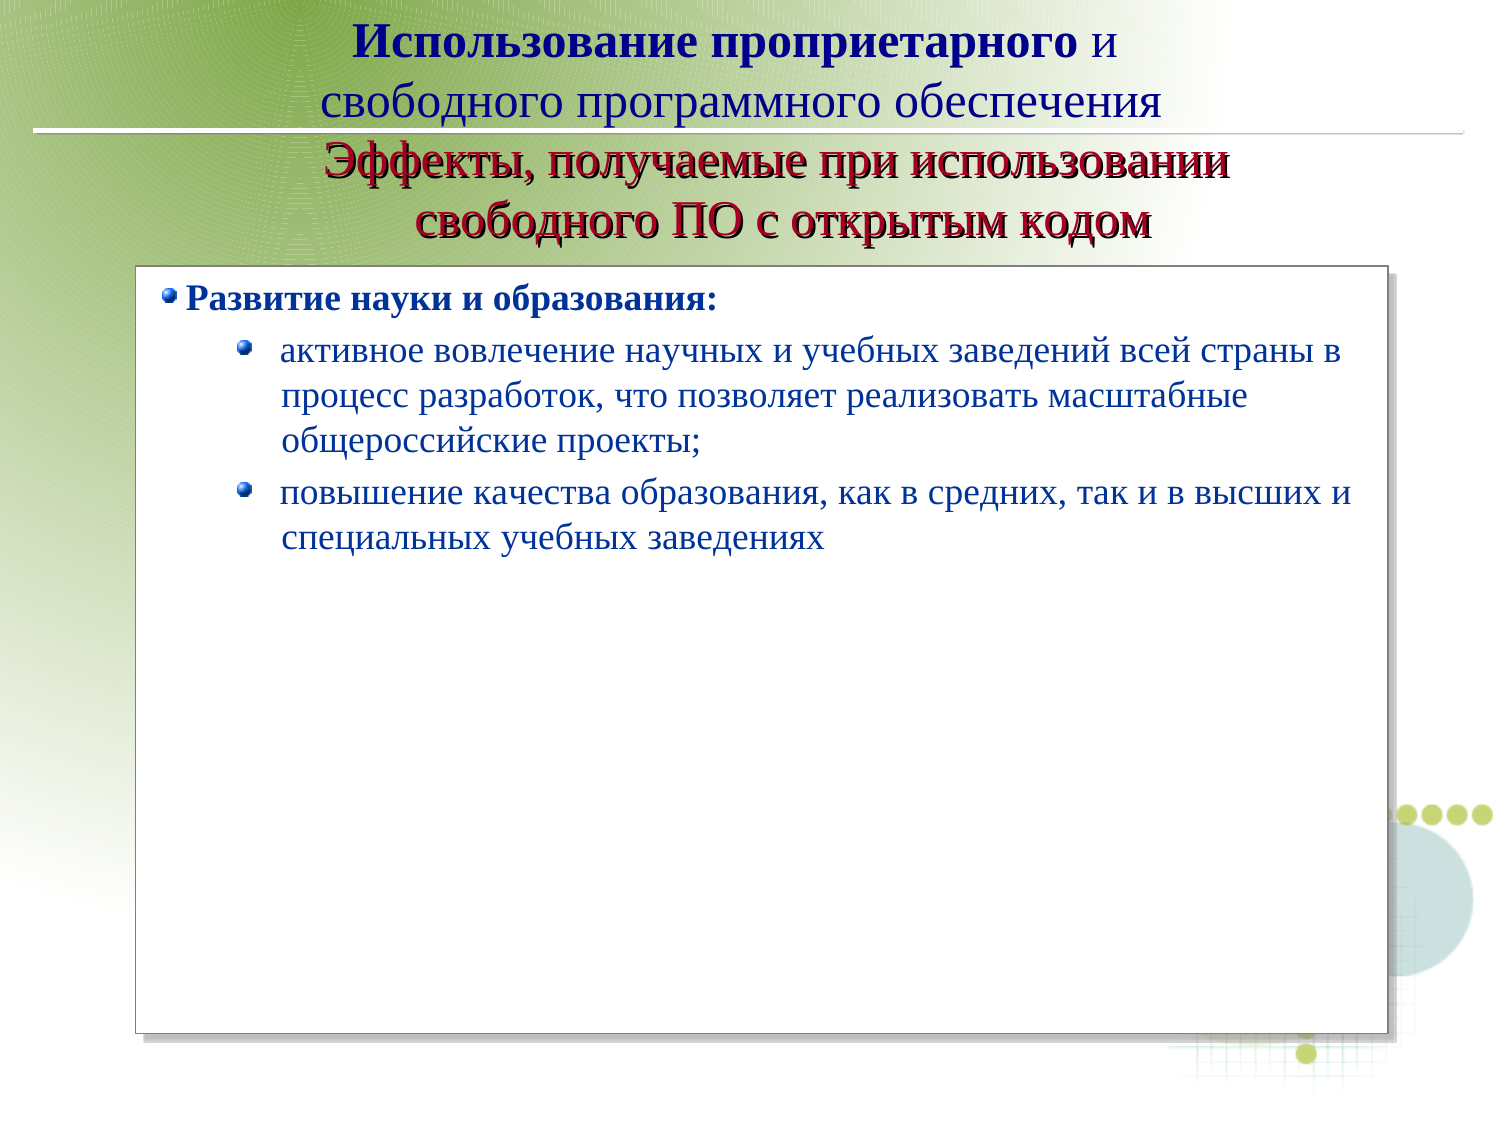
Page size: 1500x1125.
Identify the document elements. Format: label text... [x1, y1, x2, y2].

picture [162, 288, 177, 303]
text_box [135, 265, 1388, 1034]
picture [237, 340, 252, 355]
text_box Использование проприетарного и свободного программного обеспечения [0, 0, 1483, 136]
text_box Эффекты, получаемые при использовании свободного ПО с открытым кодом [118, 136, 1447, 254]
picture [237, 482, 252, 497]
picture [1110, 718, 1500, 1098]
text_box Развитие науки и образования: активное вовлечение научных и учебных заведений всей страны в процесс разработок, что позволяет реализовать масштабные общероссийские проекты; повышение качества образования, как в средних, так и в высших и специальных учебных заведениях [147, 265, 1388, 566]
